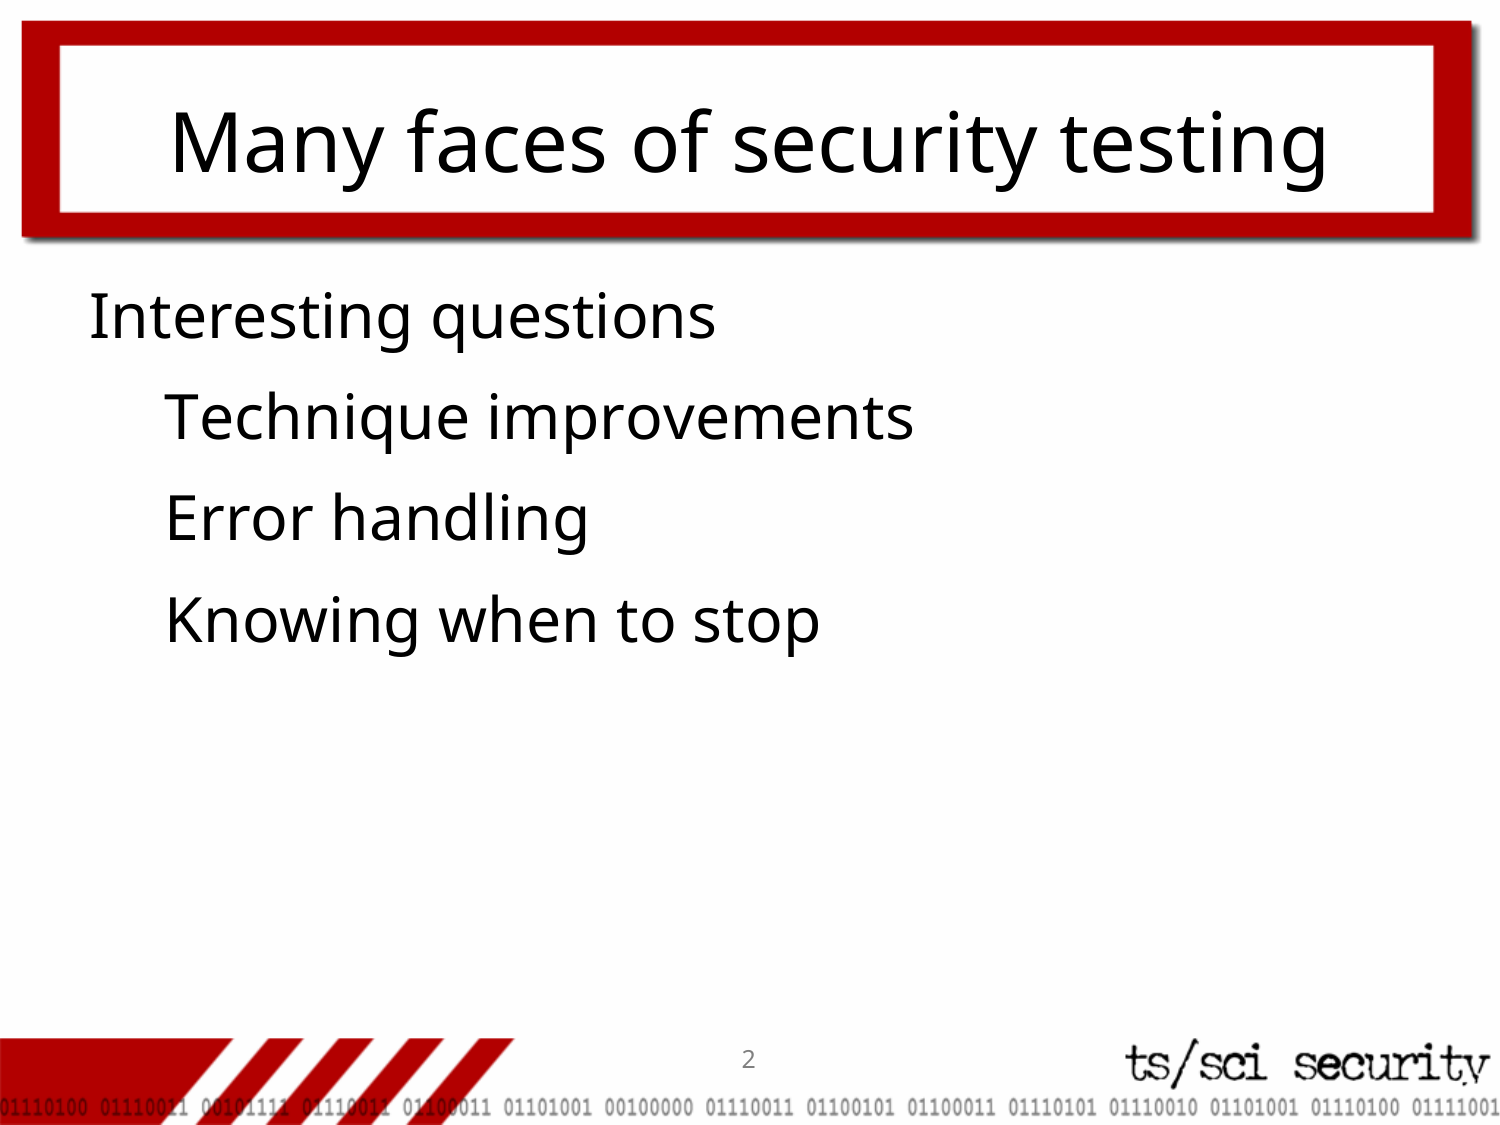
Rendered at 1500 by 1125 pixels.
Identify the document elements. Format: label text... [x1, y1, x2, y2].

picture [0, 0, 1500, 1125]
title Many faces of security testing [75, 45, 1426, 233]
list Interesting questions Technique improvements Error handling Knowing when to stop [75, 262, 1426, 1006]
